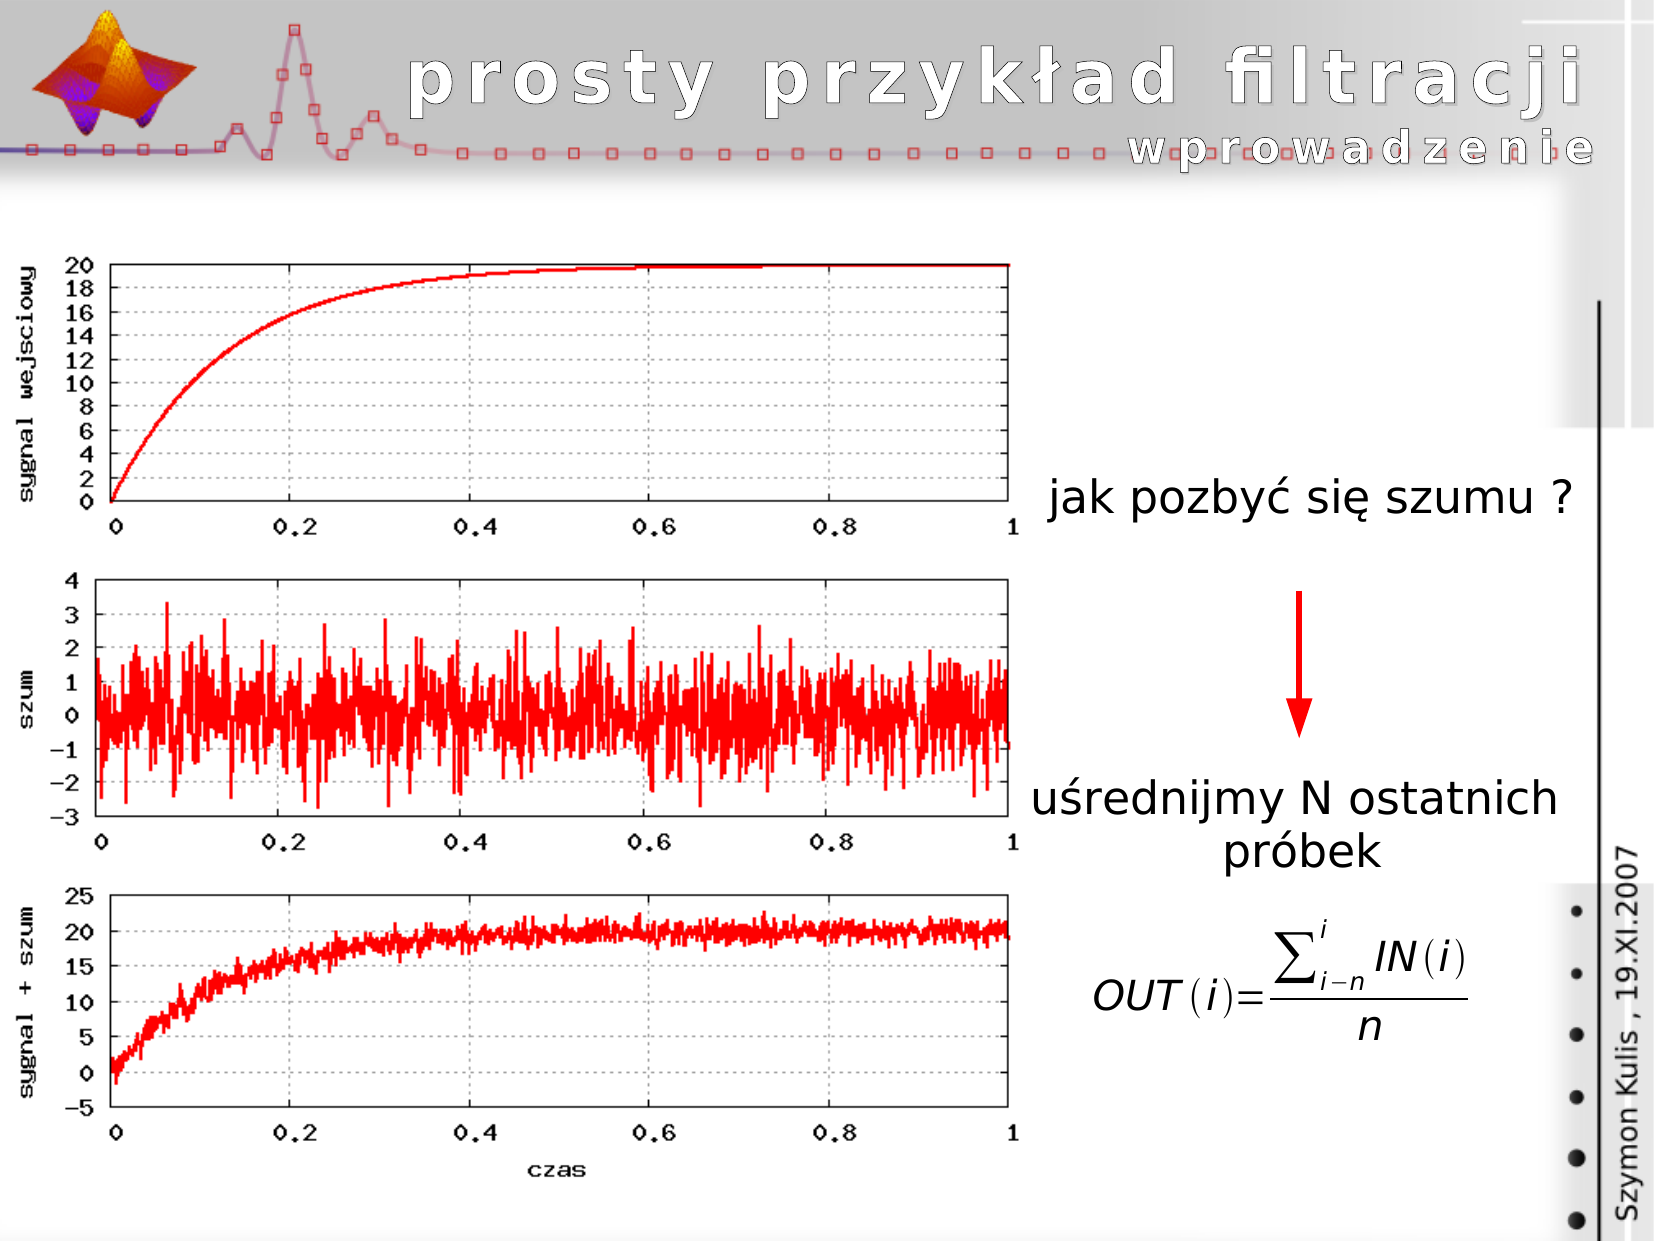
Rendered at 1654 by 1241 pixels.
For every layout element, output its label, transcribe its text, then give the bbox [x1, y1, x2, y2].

title prosty przykład filtracji wprowadzenie [59, 33, 1595, 174]
chart [1086, 915, 1477, 1050]
text_box jak pozbyć się szumu ? [1033, 463, 1582, 532]
picture [0, 0, 1654, 1241]
text_box uśrednijmy N ostatnich próbek [1015, 764, 1580, 886]
